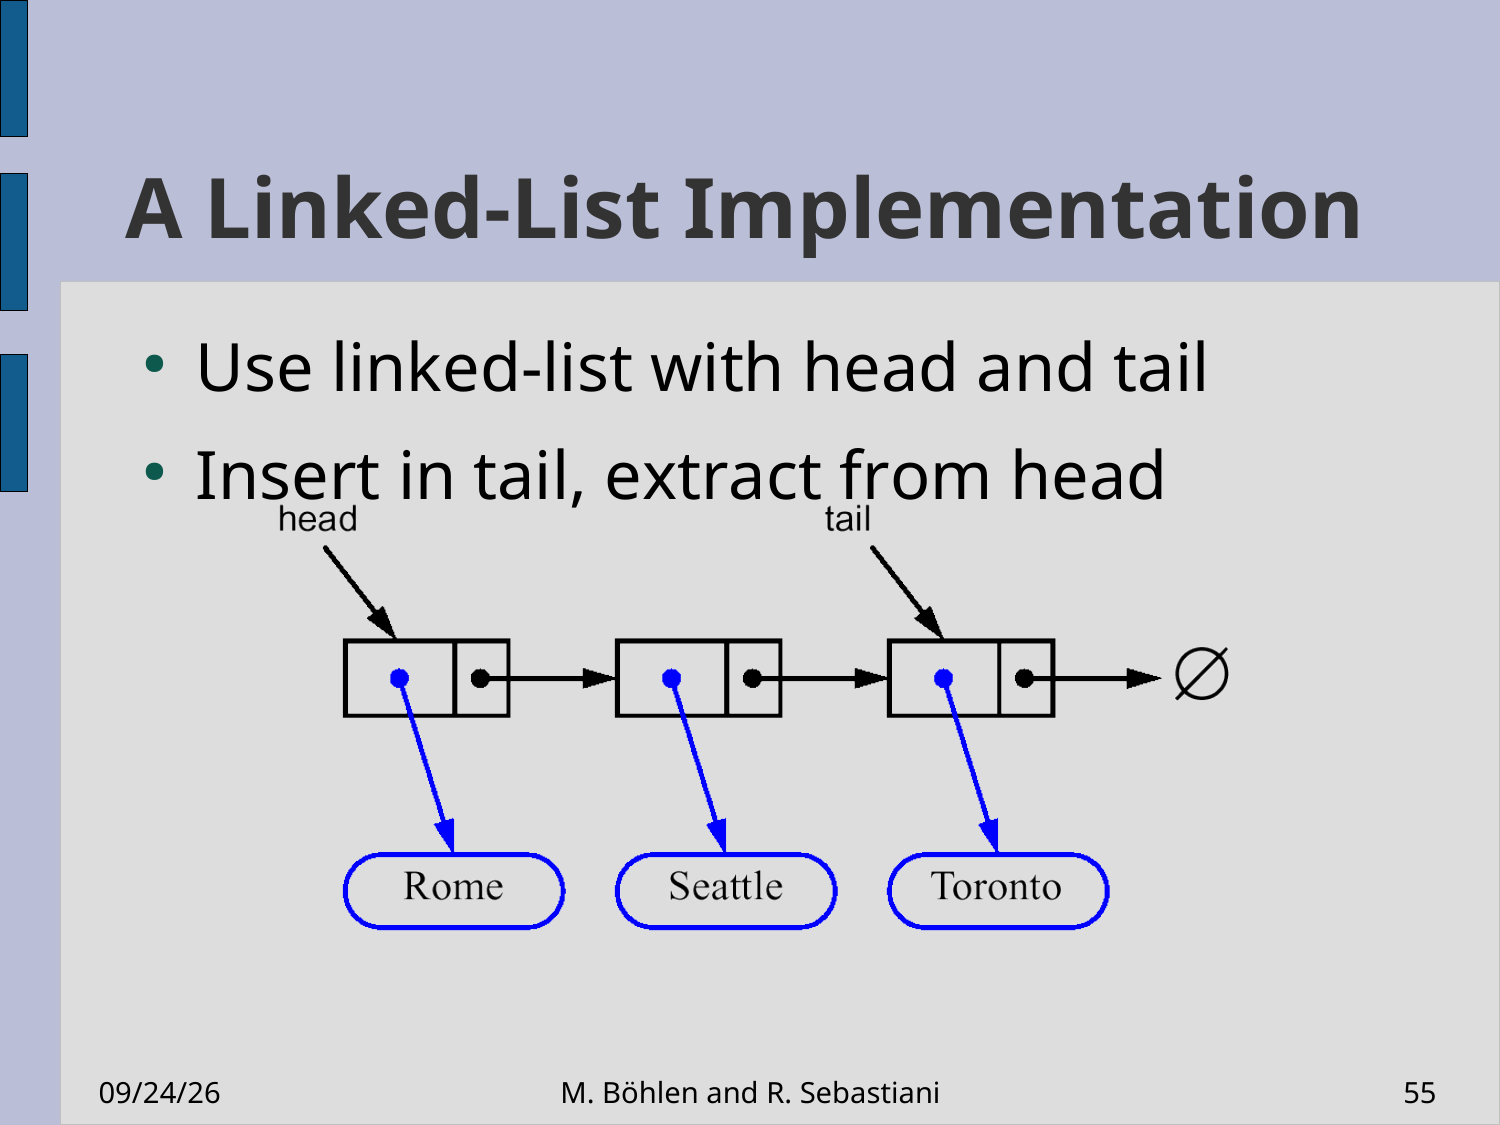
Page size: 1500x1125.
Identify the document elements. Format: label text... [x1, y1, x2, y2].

chart [262, 491, 1247, 946]
list Use linked-list with head and tail Insert in tail, extract from head [110, 312, 1392, 1076]
title A Linked-List Implementation [110, 67, 1392, 271]
